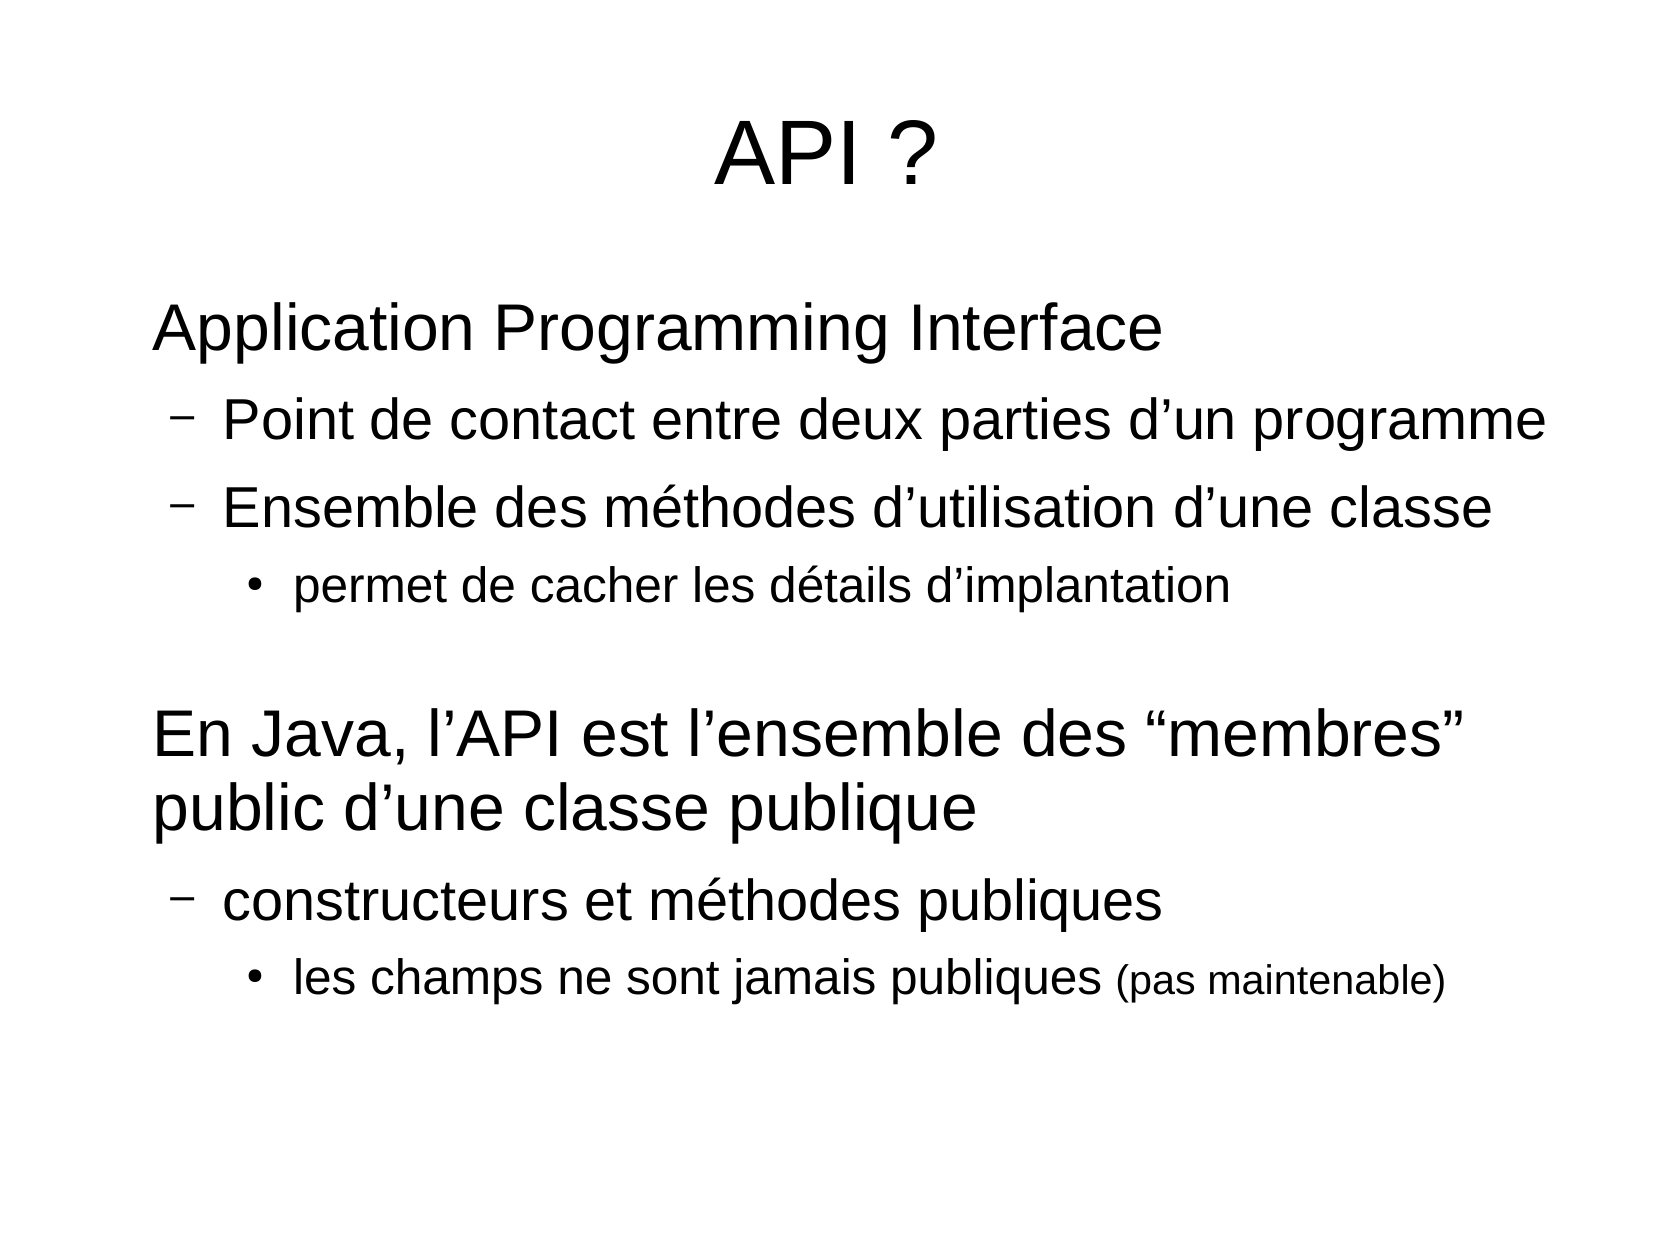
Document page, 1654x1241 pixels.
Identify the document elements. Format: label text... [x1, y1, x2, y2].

list Application Programming Interface Point de contact entre deux parties d’un programme Ensemble des méthodes d’utilisation d’une classe permet de cacher les détails d’implantation En Java, l’API est l’ensemble des “membres” public d’une classe publique constructeurs et méthodes publiques les champs ne sont jamais publiques (pas maintenable) [82, 290, 1571, 1010]
title API ? [82, 49, 1571, 257]
